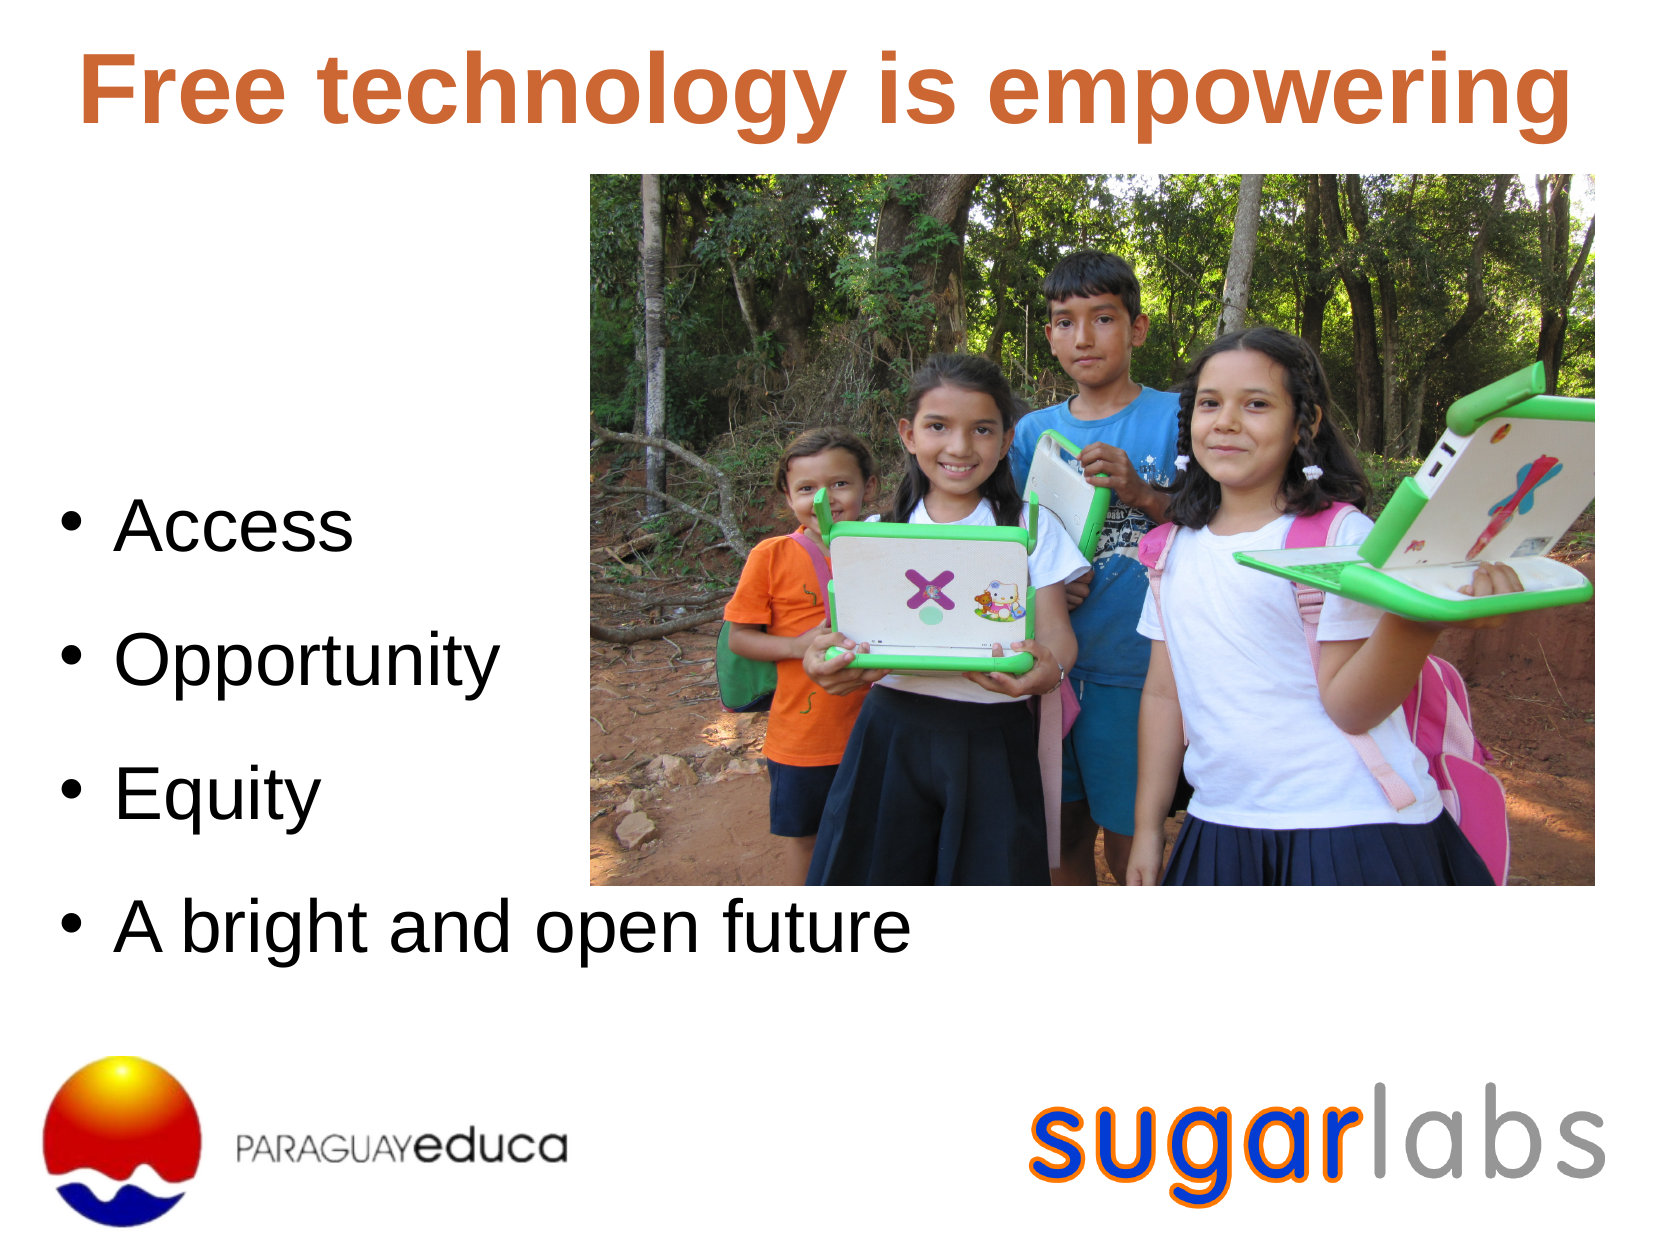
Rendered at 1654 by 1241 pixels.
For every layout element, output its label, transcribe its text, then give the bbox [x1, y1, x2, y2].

title Free technology is empowering [29, 0, 1625, 178]
picture [978, 1031, 1654, 1241]
list Access Opportunity Equity A bright and open future [59, 463, 1477, 1034]
picture [33, 1056, 579, 1236]
picture [590, 174, 1595, 886]
